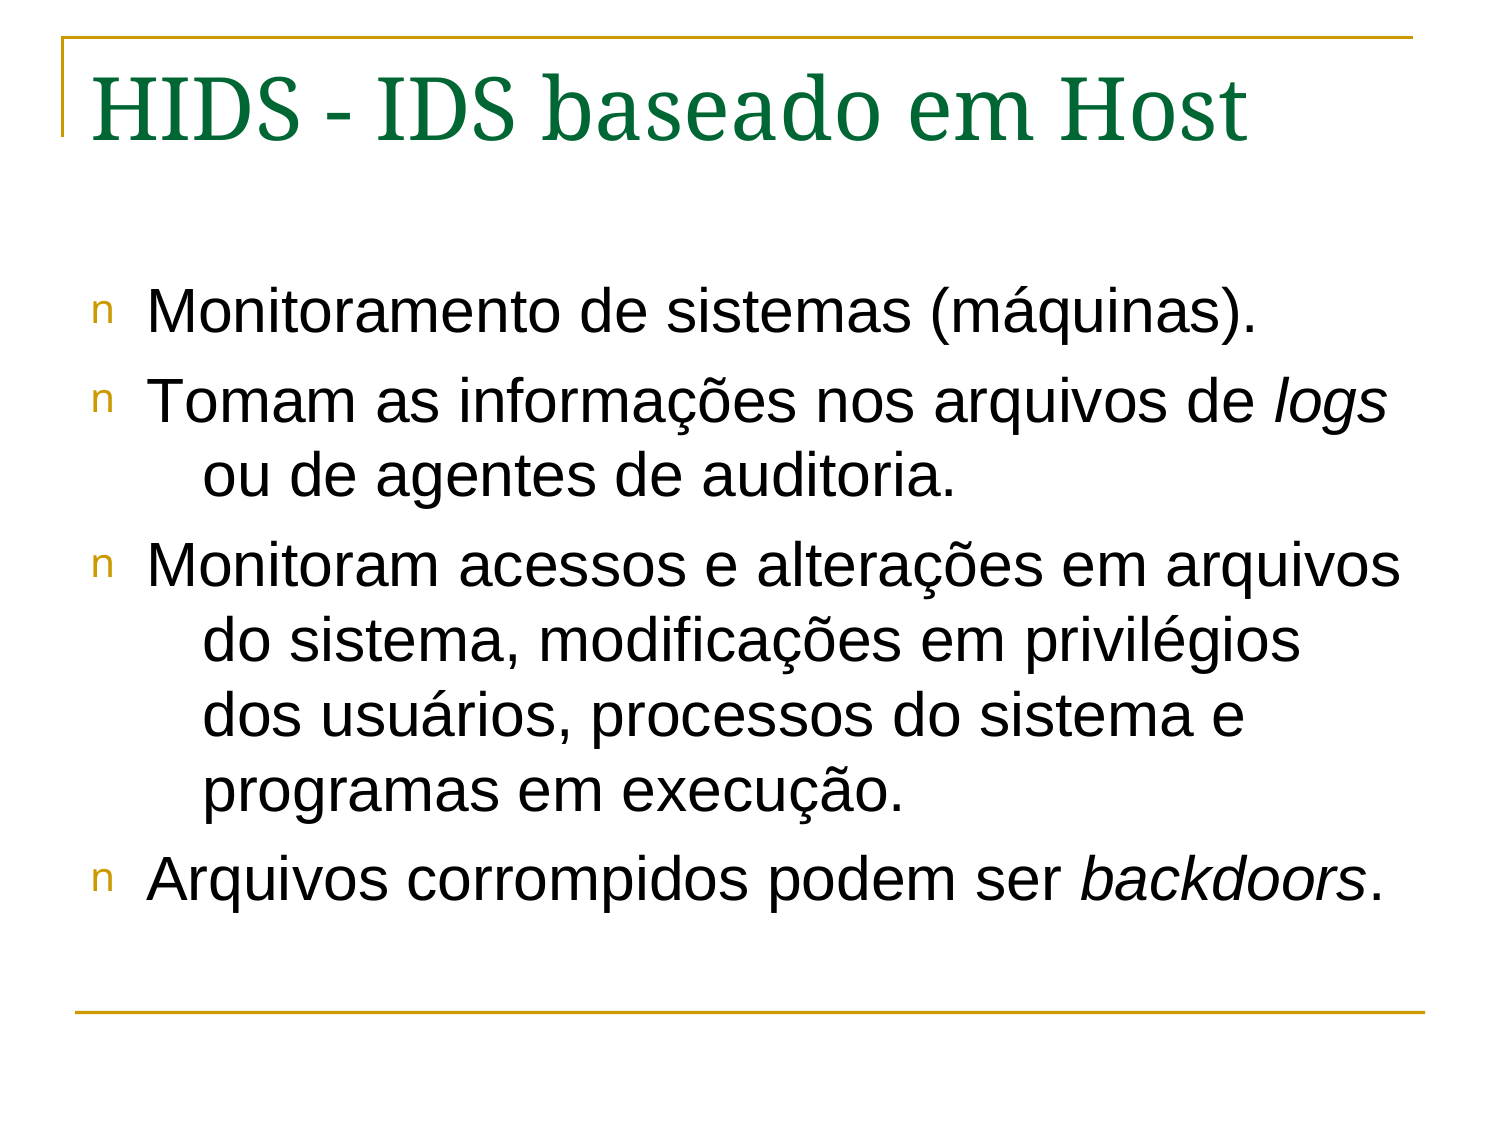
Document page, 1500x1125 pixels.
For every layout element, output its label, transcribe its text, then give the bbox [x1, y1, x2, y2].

title HIDS - IDS baseado em Host [75, 45, 1426, 233]
list Monitoramento de sistemas (máquinas). Tomam as informações nos arquivos de logs ou de agentes de auditoria. Monitoram acessos e alterações em arquivos do sistema, modificações em privilégios dos usuários, processos do sistema e programas em execução. Arquivos corrompidos podem ser backdoors. [75, 262, 1426, 1006]
